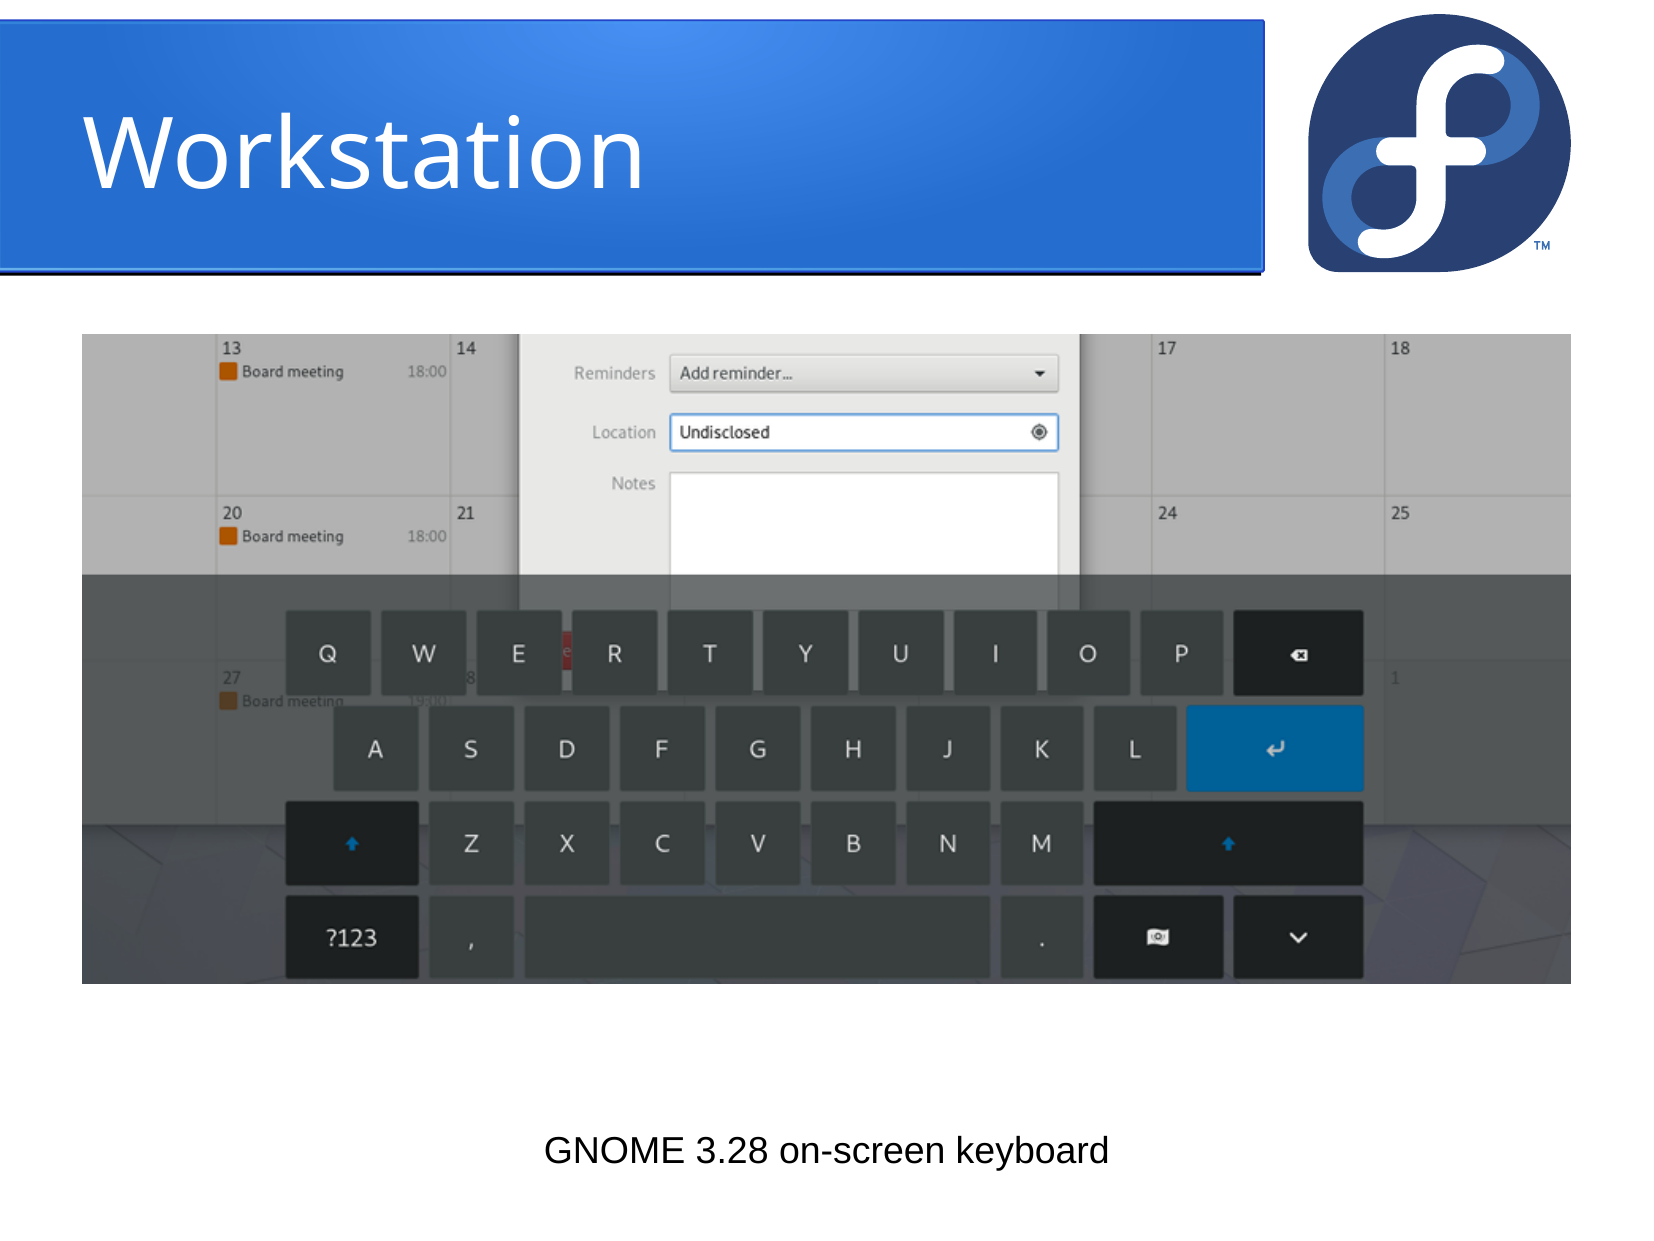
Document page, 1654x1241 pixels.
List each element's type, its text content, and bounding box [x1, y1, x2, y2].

picture [82, 299, 1571, 1019]
title Workstation [82, 47, 1235, 252]
text_box GNOME 3.28 on-screen keyboard [528, 1122, 1125, 1179]
